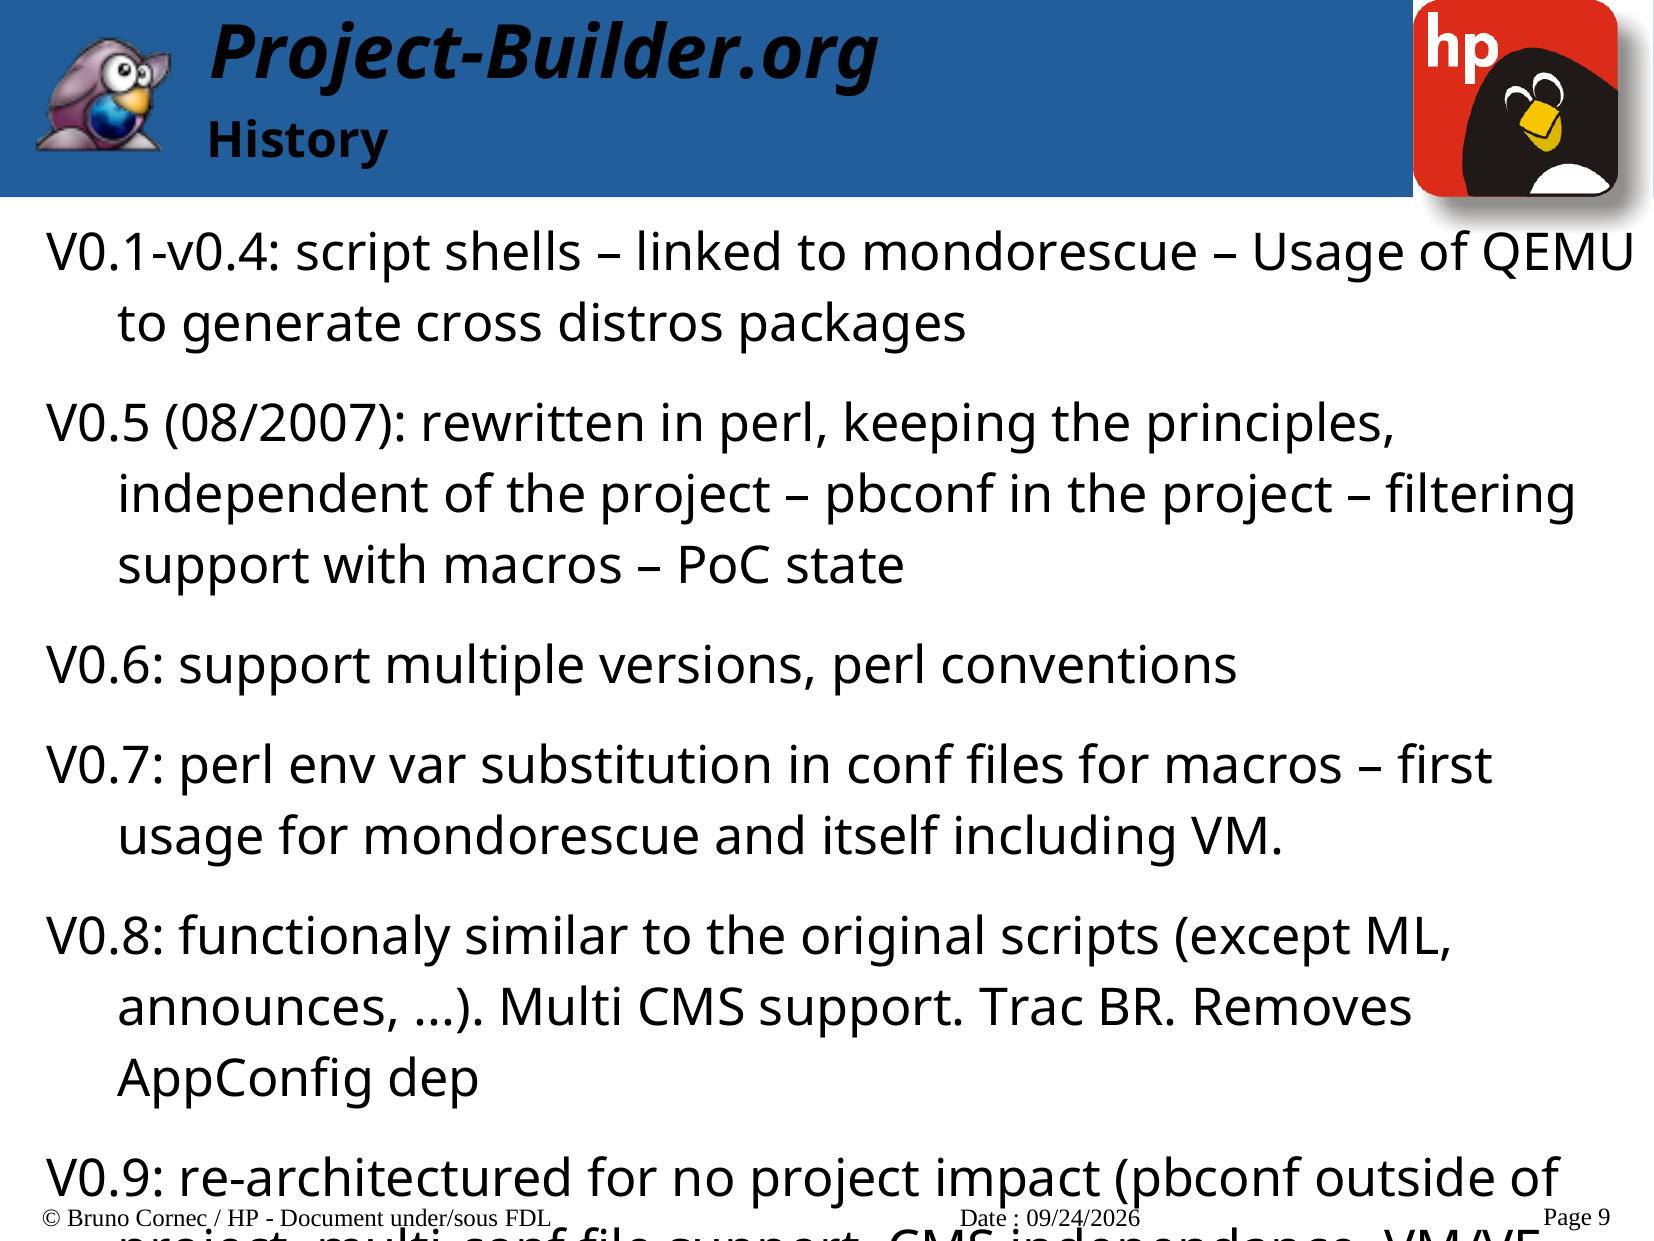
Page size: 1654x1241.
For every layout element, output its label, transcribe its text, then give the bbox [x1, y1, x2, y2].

list V0.1-v0.4: script shells – linked to mondorescue – Usage of QEMU to generate cross distros packages V0.5 (08/2007): rewritten in perl, keeping the principles, independent of the project – pbconf in the project – filtering support with macros – PoC state V0.6: support multiple versions, perl conventions V0.7: perl env var substitution in conf files for macros – first usage for mondorescue and itself including VM. V0.8: functionaly similar to the original scripts (except ML, announces, ...). Multi CMS support. Trac BR. Removes AppConfig dep V0.9: re-architectured for no project impact (pbconf outside of project, multi-conf file support, CMS independance, VM/VE, separate tar files for build info...) [34, 215, 1642, 1210]
picture [0, 0, 211, 199]
title History [206, 59, 1121, 221]
picture [1413, 0, 1654, 235]
